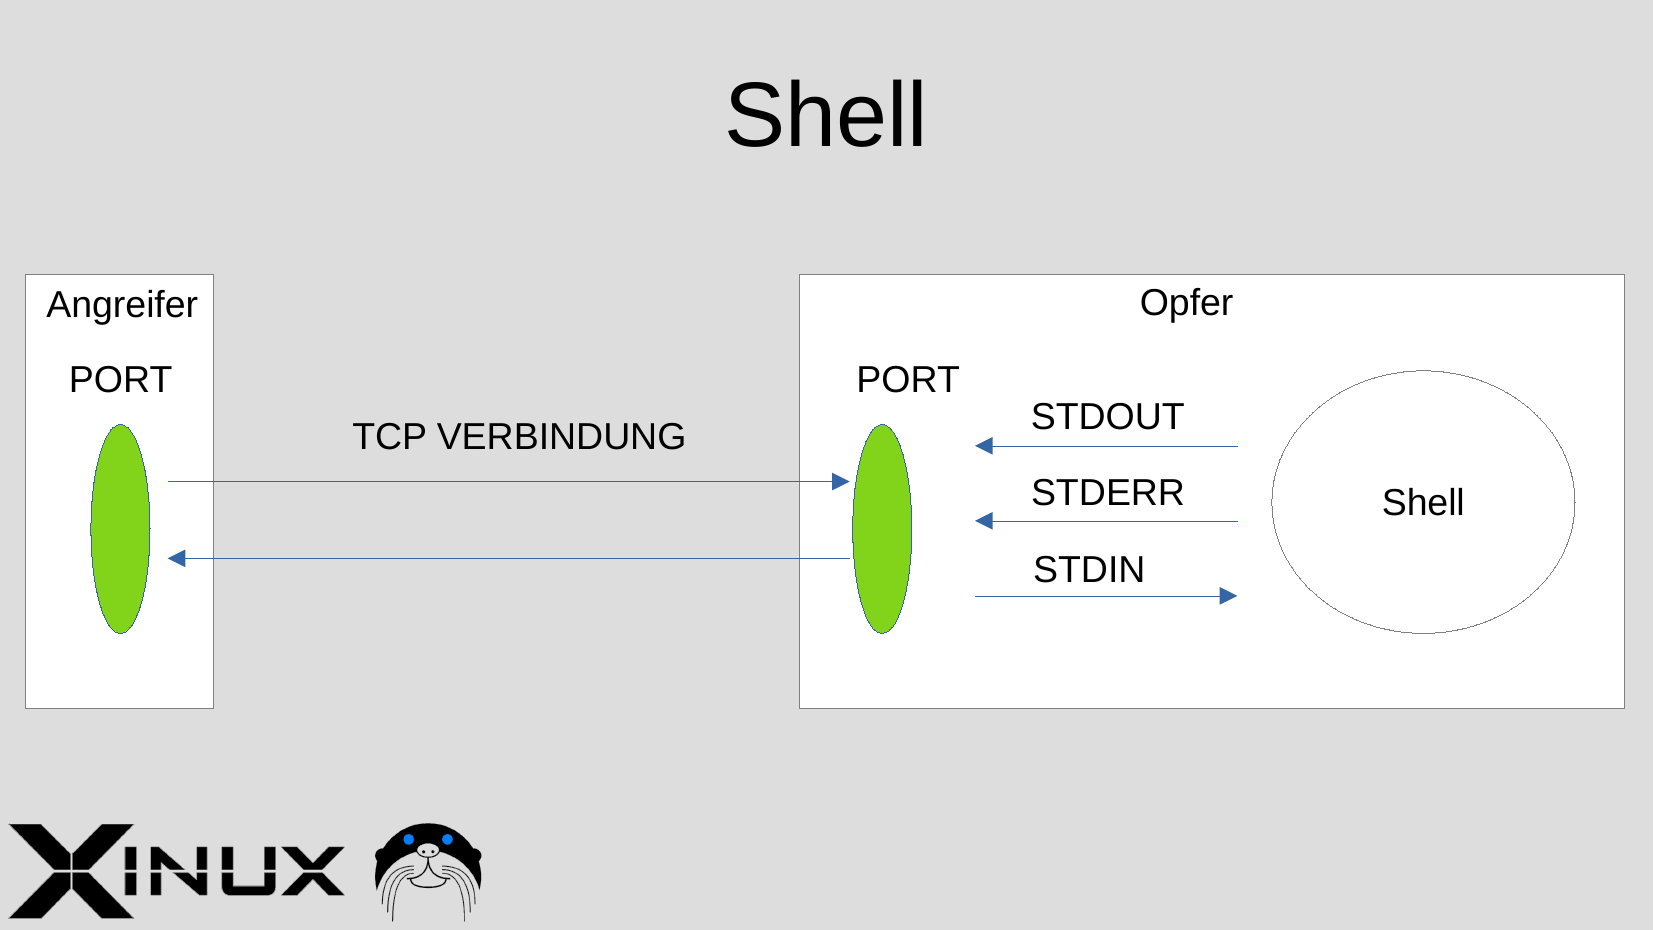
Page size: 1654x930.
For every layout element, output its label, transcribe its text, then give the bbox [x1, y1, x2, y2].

text_box Angreifer [31, 276, 214, 334]
text_box Shell [1271, 370, 1576, 634]
text_box STDIN [1018, 540, 1206, 616]
title Shell [82, 37, 1571, 193]
text_box TCP VERBINDUNG [337, 408, 702, 466]
picture [0, 813, 488, 929]
text_box [25, 274, 214, 709]
text_box STDOUT [1016, 388, 1201, 446]
text_box PORT [54, 351, 188, 409]
text_box STDERR [1016, 464, 1201, 521]
text_box Opfer [1125, 274, 1249, 332]
text_box [799, 274, 1625, 709]
text_box PORT [841, 351, 976, 409]
